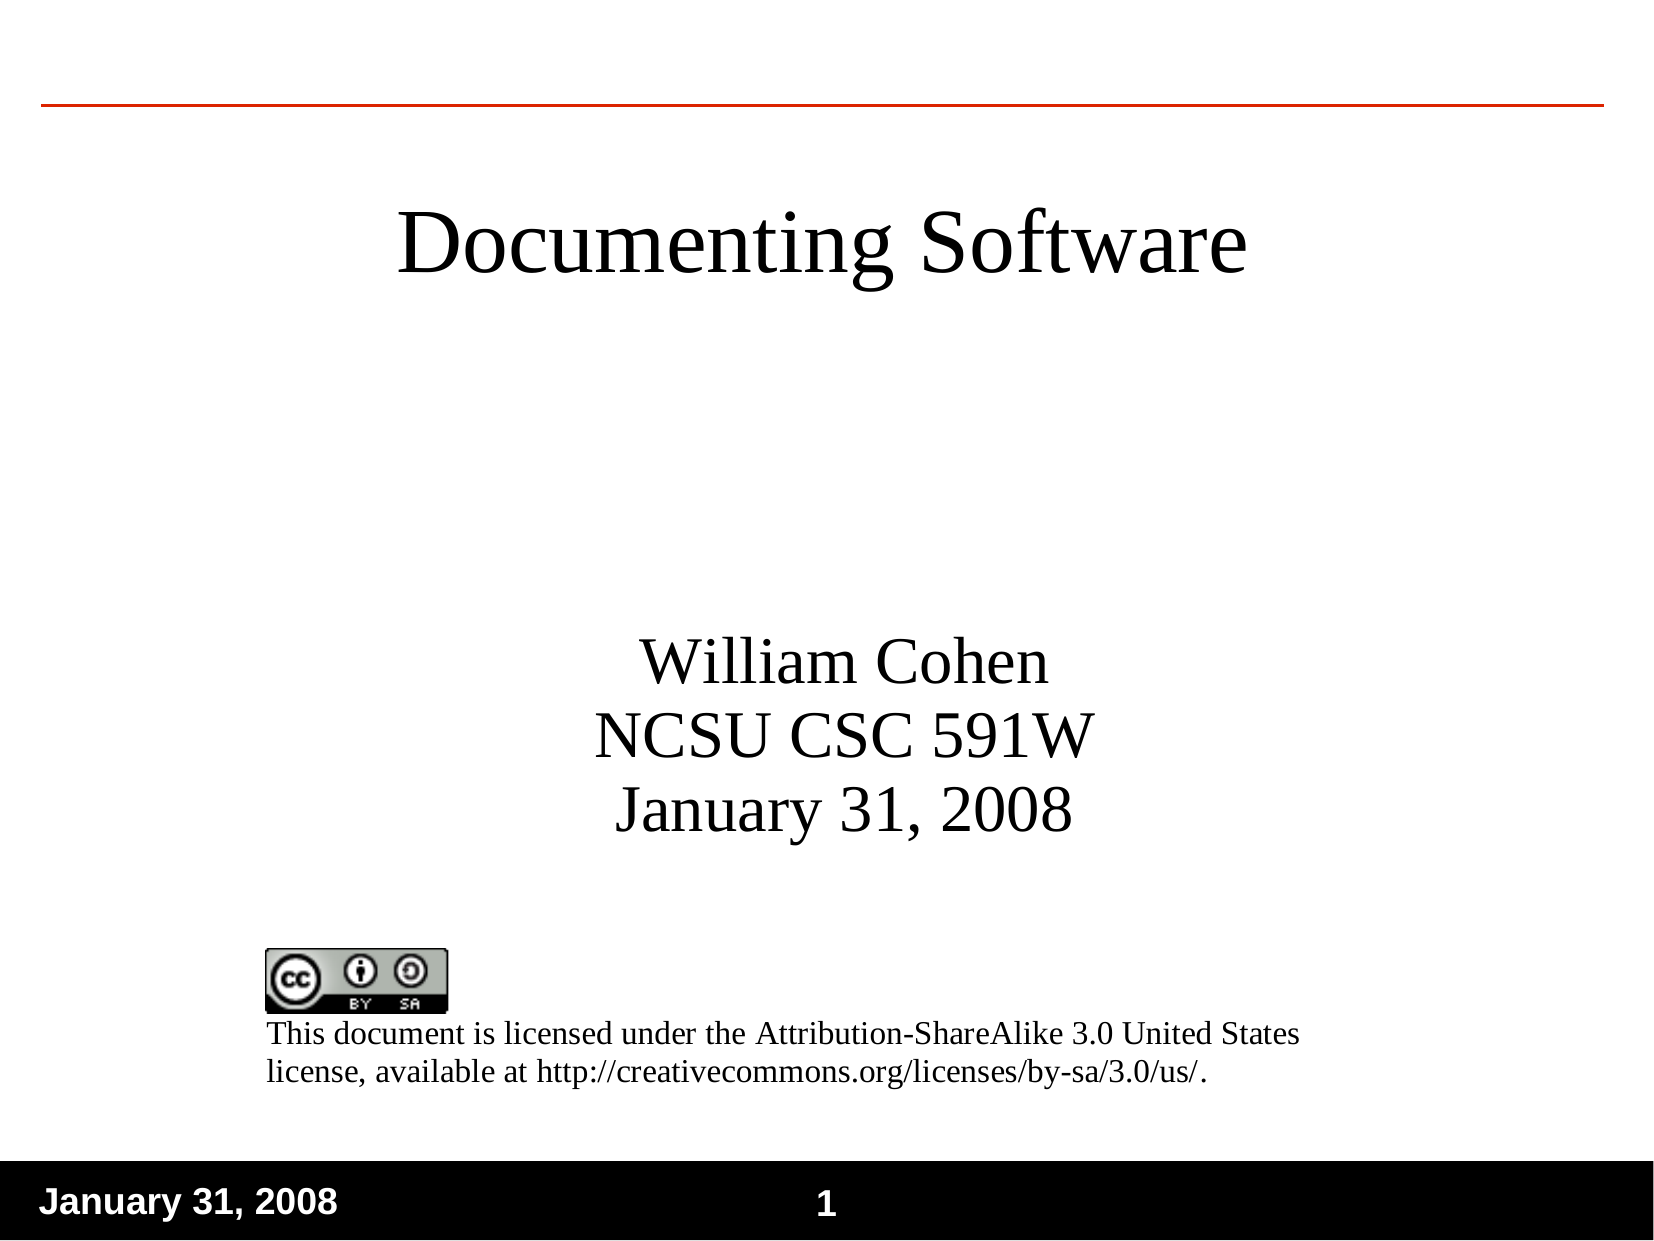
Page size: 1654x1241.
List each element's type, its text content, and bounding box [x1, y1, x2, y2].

title Documenting Software [117, 137, 1530, 346]
chart [265, 948, 1354, 1127]
subtitle William Cohen NCSU CSC 591W January 31, 2008 [121, 344, 1534, 1127]
